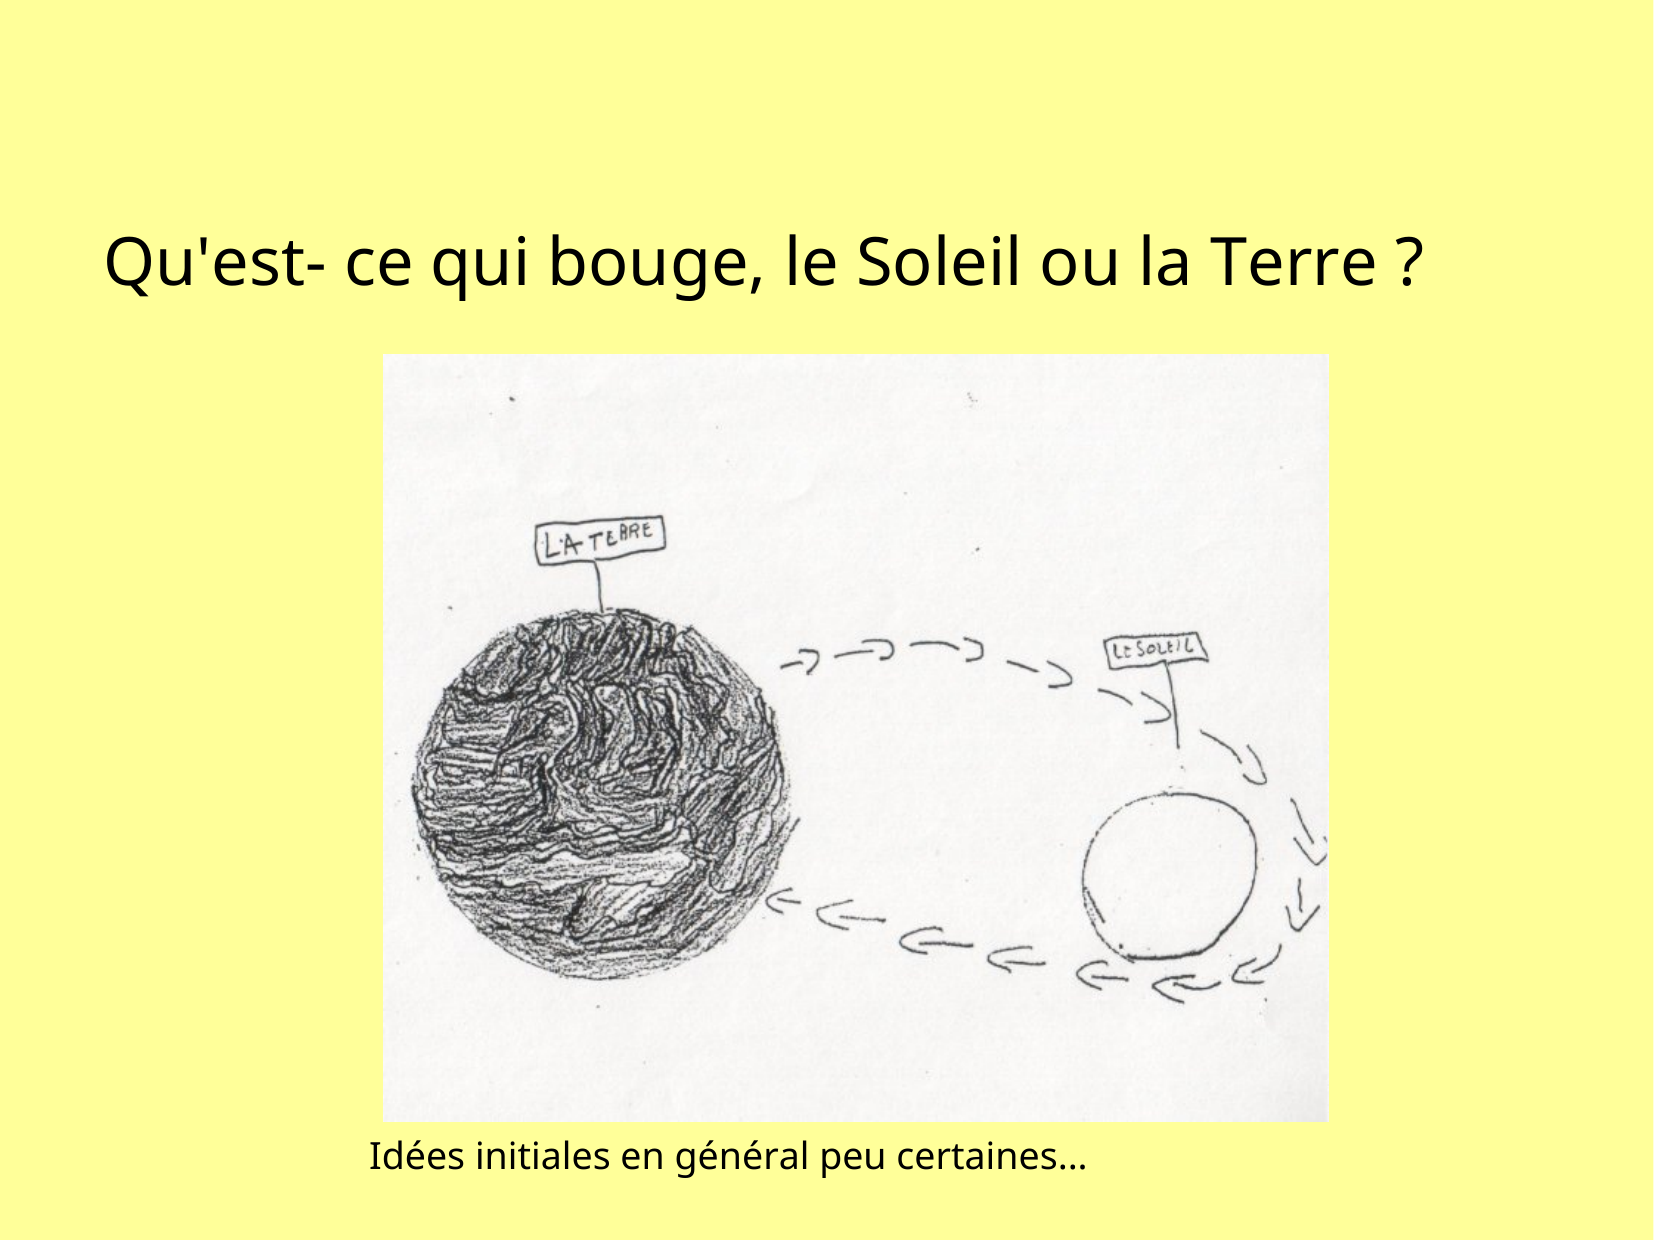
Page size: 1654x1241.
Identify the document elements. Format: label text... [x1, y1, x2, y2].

picture [383, 354, 1329, 1122]
text_box Idées initiales en général peu certaines... [354, 1122, 1418, 1181]
text_box Qu'est- ce qui bouge, le Soleil ou la Terre ? [88, 206, 1554, 300]
